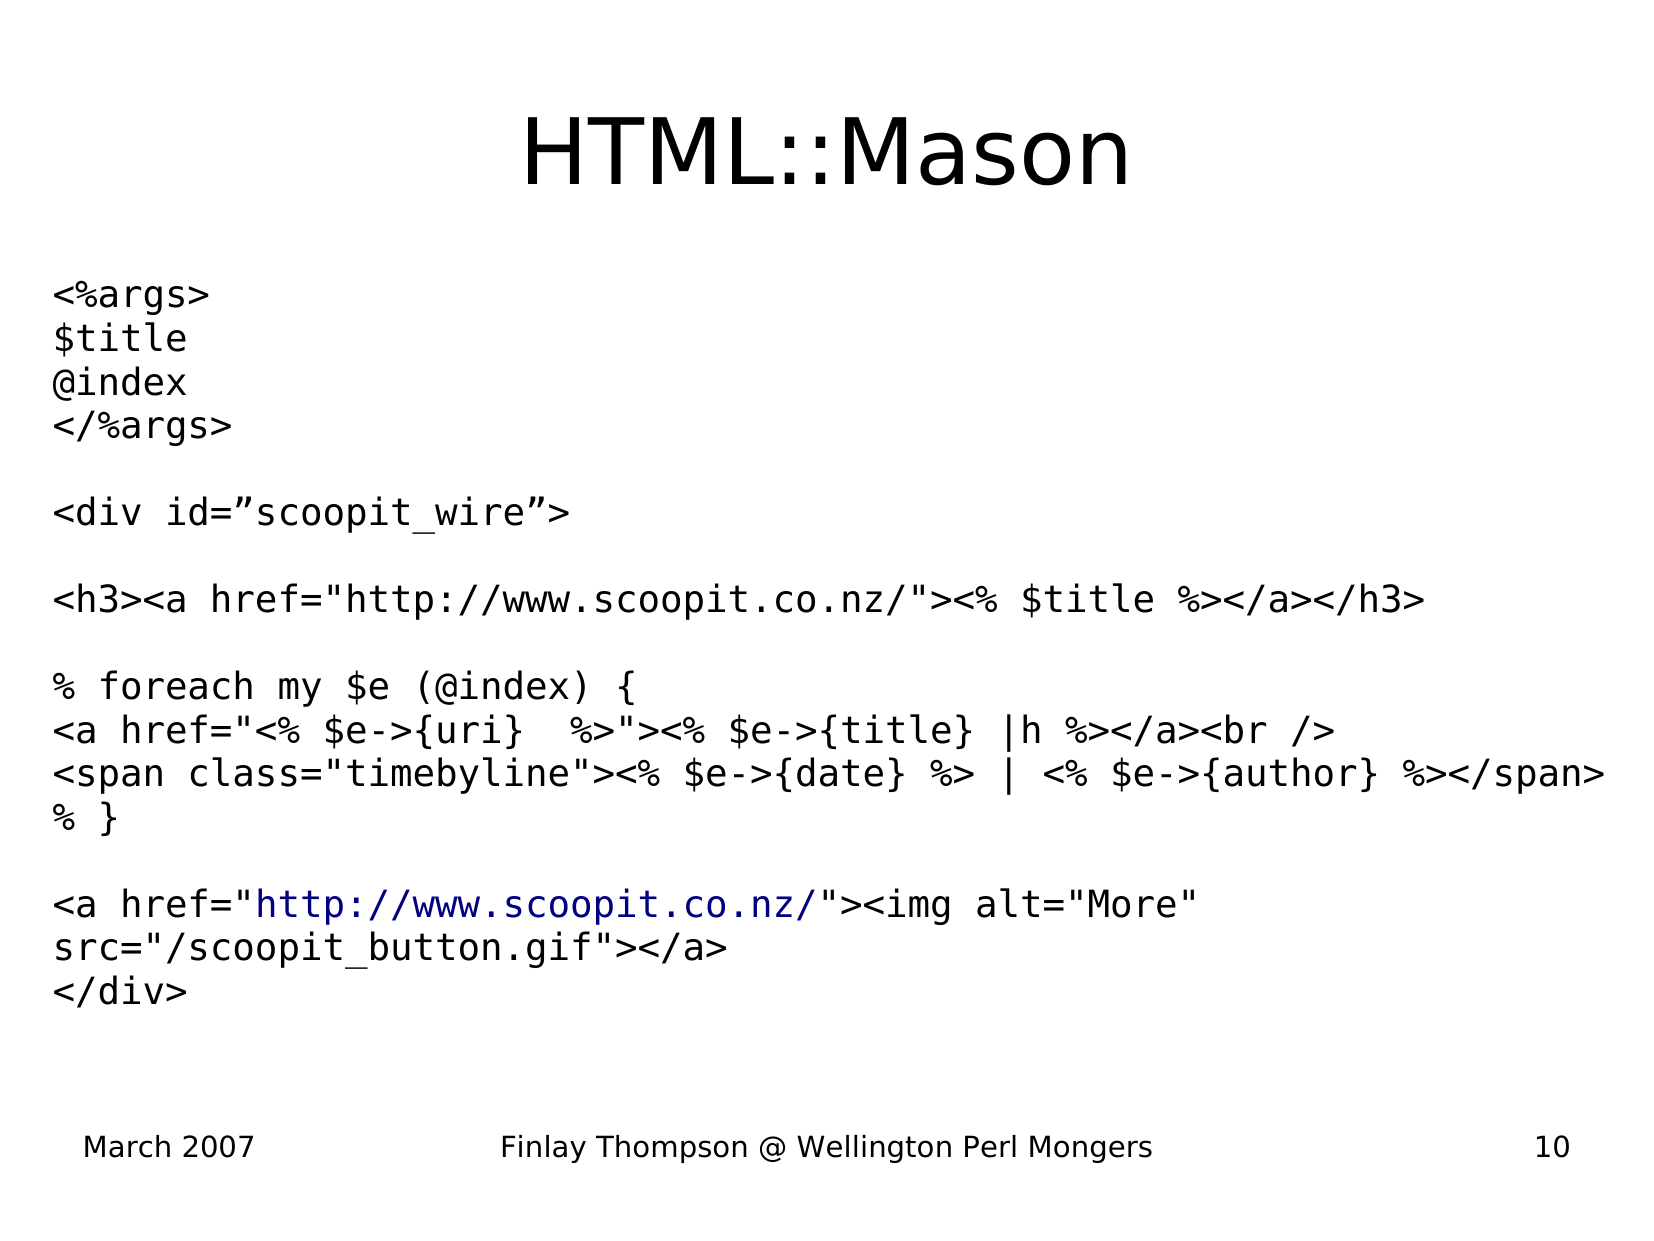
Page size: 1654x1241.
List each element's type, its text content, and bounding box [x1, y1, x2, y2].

title HTML::Mason [82, 49, 1571, 257]
text_box <%args> $title @index </%args> <div id=”scoopit_wire”> <h3><a href="http://www.scoopit.co.nz/"><% $title %></a></h3> % foreach my $e (@index) { <a href="<% $e->{uri} %>"><% $e->{title} |h %></a><br /> <span class="timebyline"><% $e->{date} %> | <% $e->{author} %></span> % } <a href="http://www.scoopit.co.nz/"><img alt="More" src="/scoopit_button.gif"></a> </div> [37, 265, 1654, 1152]
